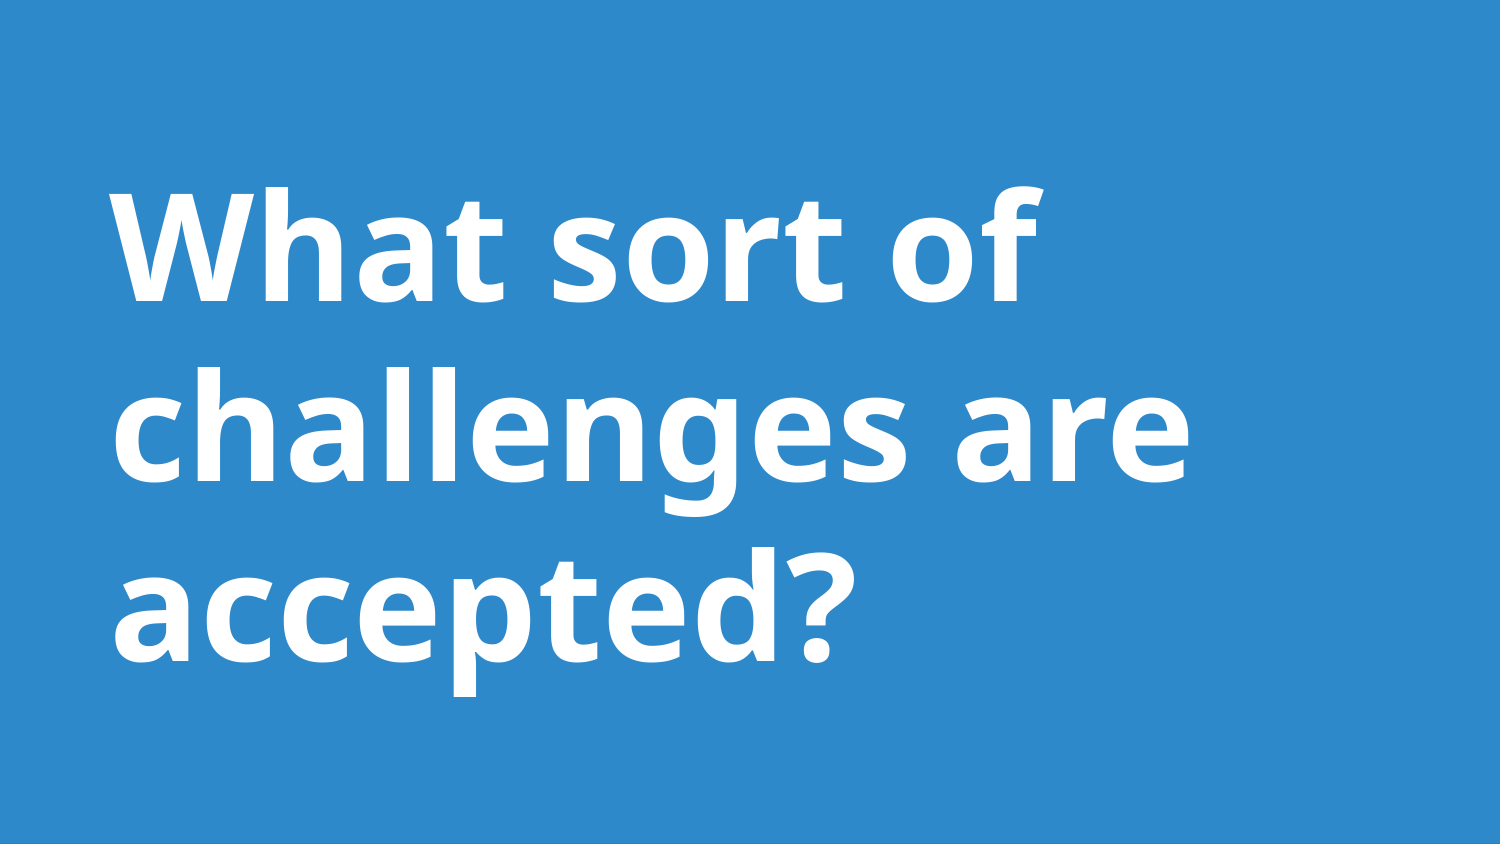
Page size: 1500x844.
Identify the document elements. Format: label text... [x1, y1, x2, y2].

text_box What sort of challenges are accepted? [106, 78, 1394, 765]
